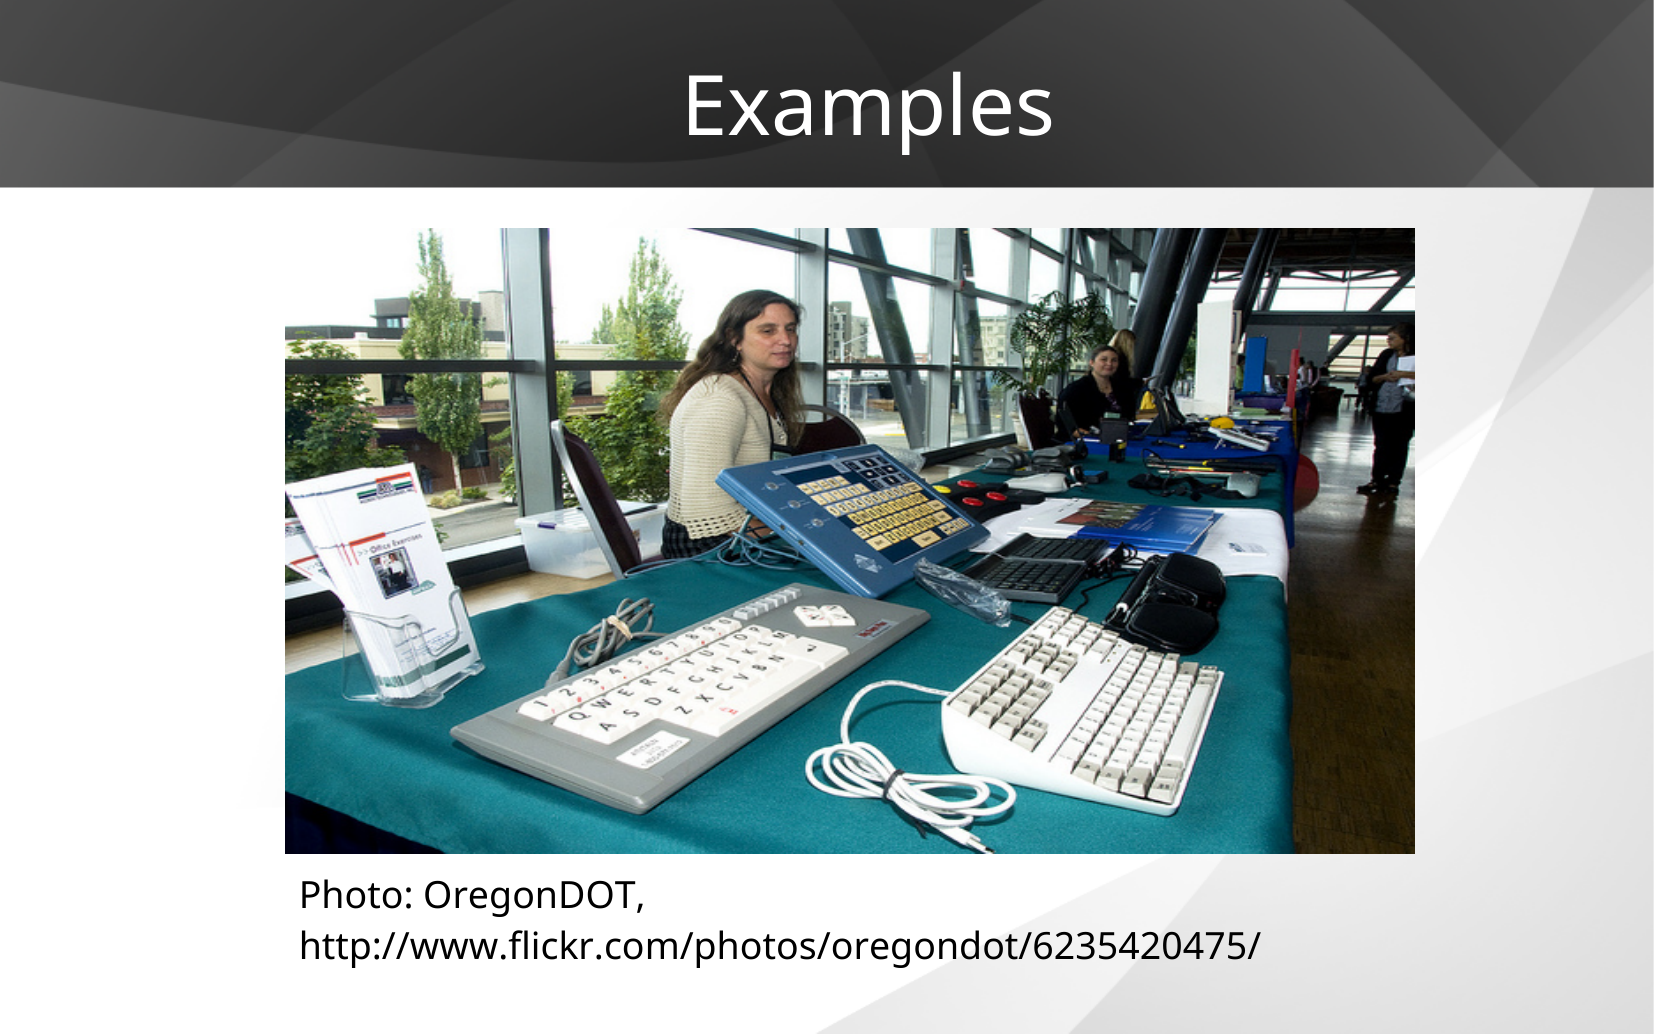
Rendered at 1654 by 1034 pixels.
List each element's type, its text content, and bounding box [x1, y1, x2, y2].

picture [0, 0, 1654, 1034]
text_box Photo: OregonDOT, http://www.flickr.com/photos/oregondot/6235420475/ [284, 861, 1613, 976]
title Examples [124, 0, 1613, 208]
